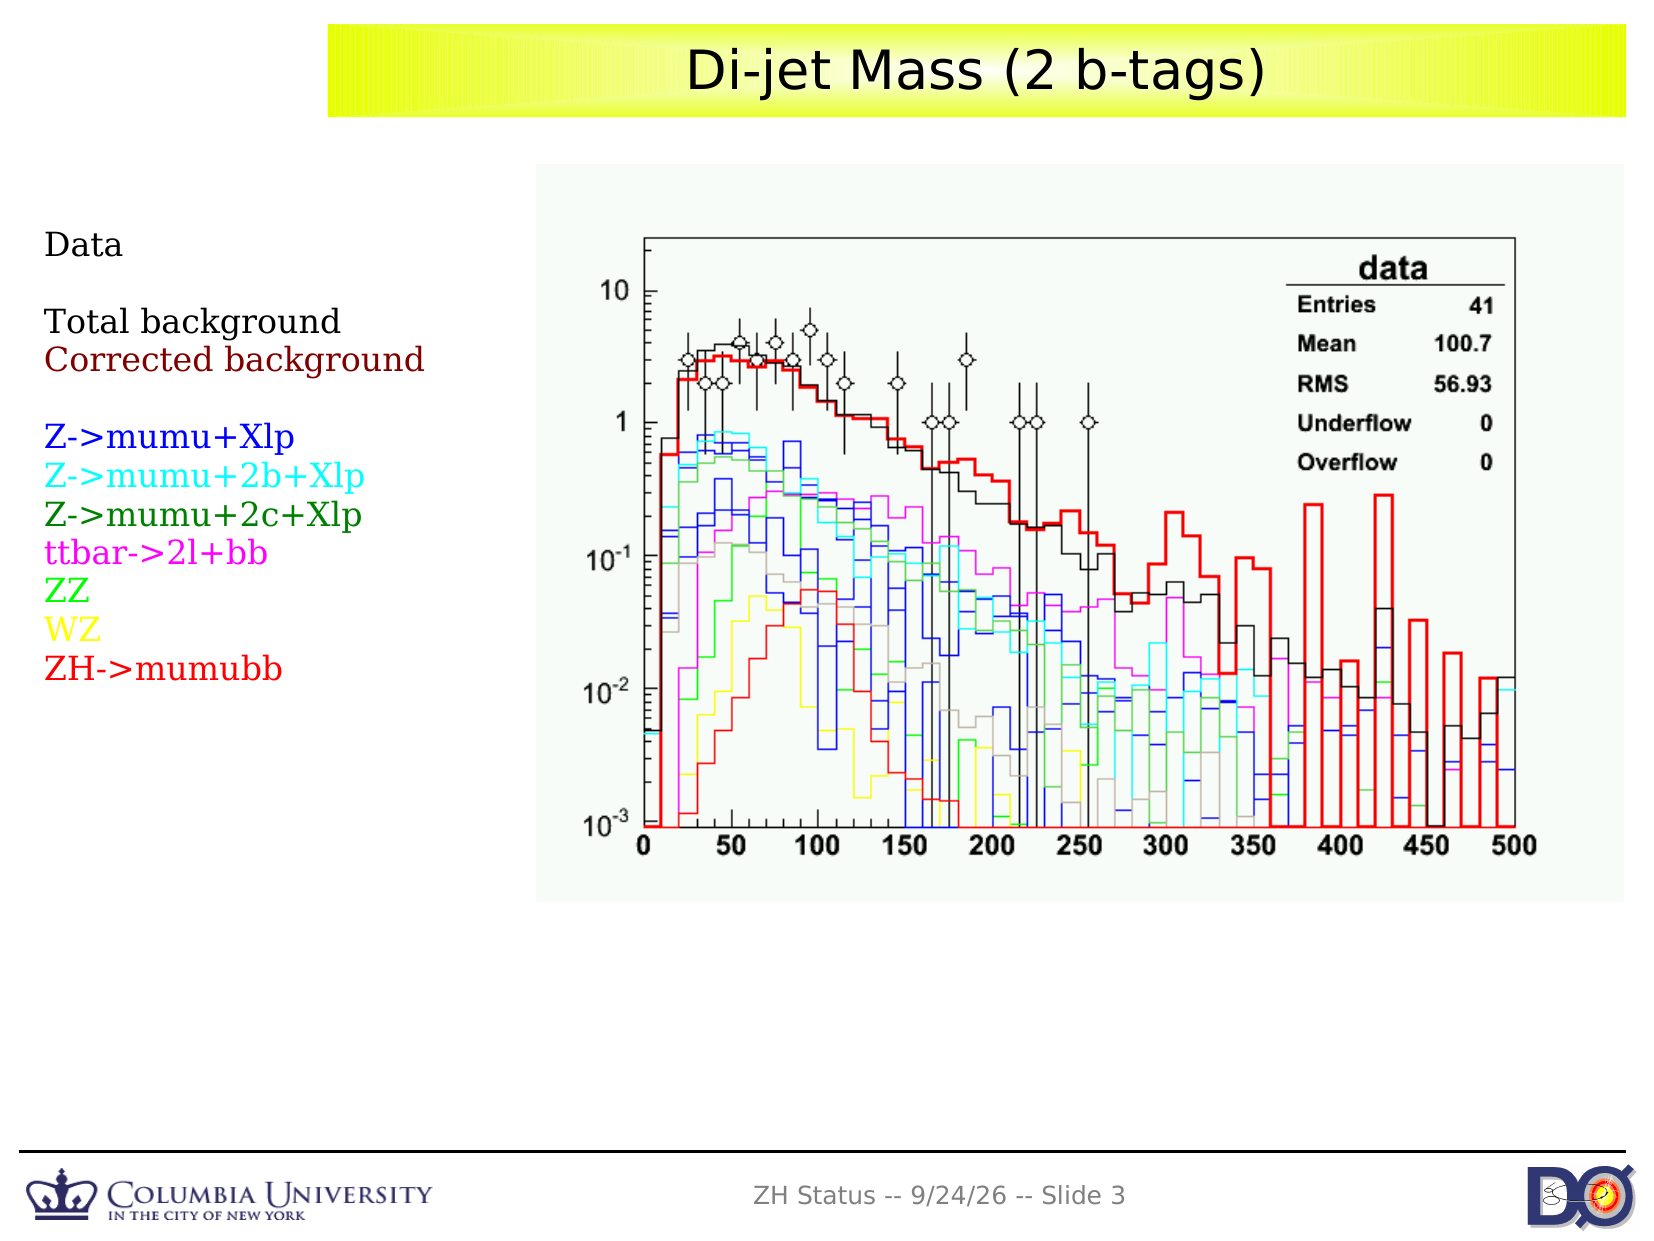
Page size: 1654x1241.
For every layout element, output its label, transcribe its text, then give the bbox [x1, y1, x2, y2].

title Di-jet Mass (2 b-tags) [327, 24, 1627, 118]
picture [26, 1168, 433, 1220]
picture [536, 164, 1624, 902]
picture [1521, 1163, 1639, 1233]
text_box Data Total background Corrected background Z->mumu+Xlp Z->mumu+2b+Xlp Z->mumu+2c+Xlp ttbar->2l+bb ZZ WZ ZH->mumubb [43, 225, 426, 688]
